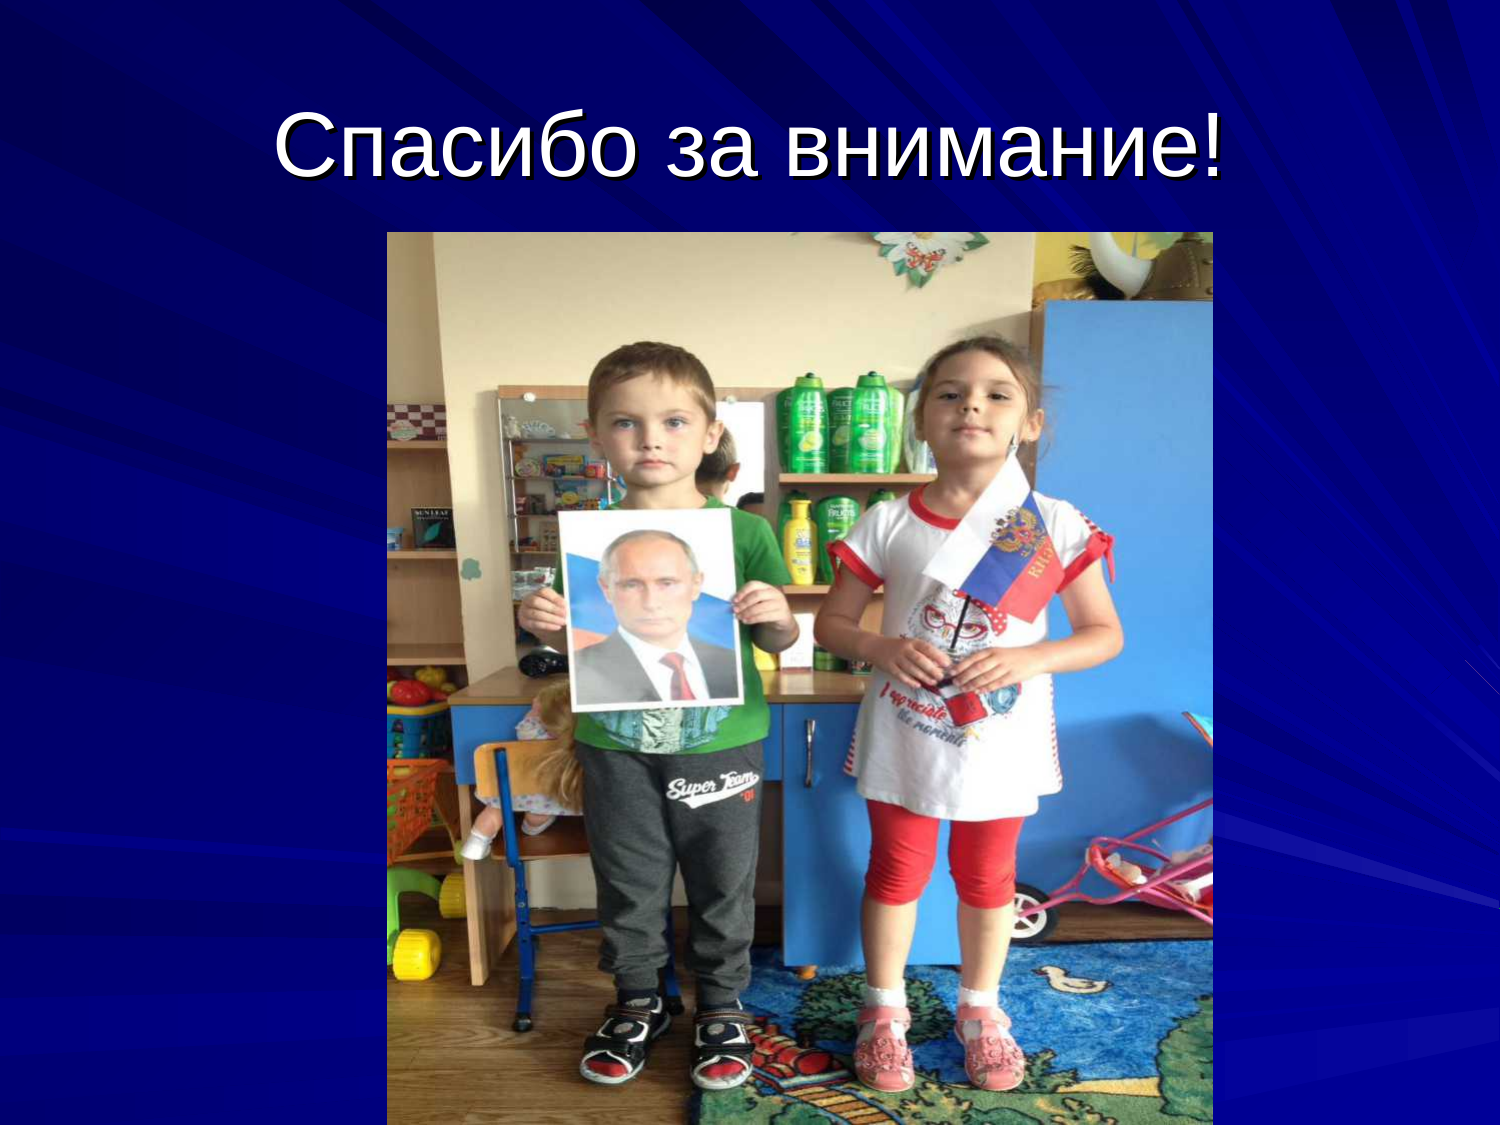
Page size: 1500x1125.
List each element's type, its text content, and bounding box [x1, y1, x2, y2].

picture [387, 232, 1213, 1125]
title Спасибо за внимание! [75, 45, 1426, 234]
